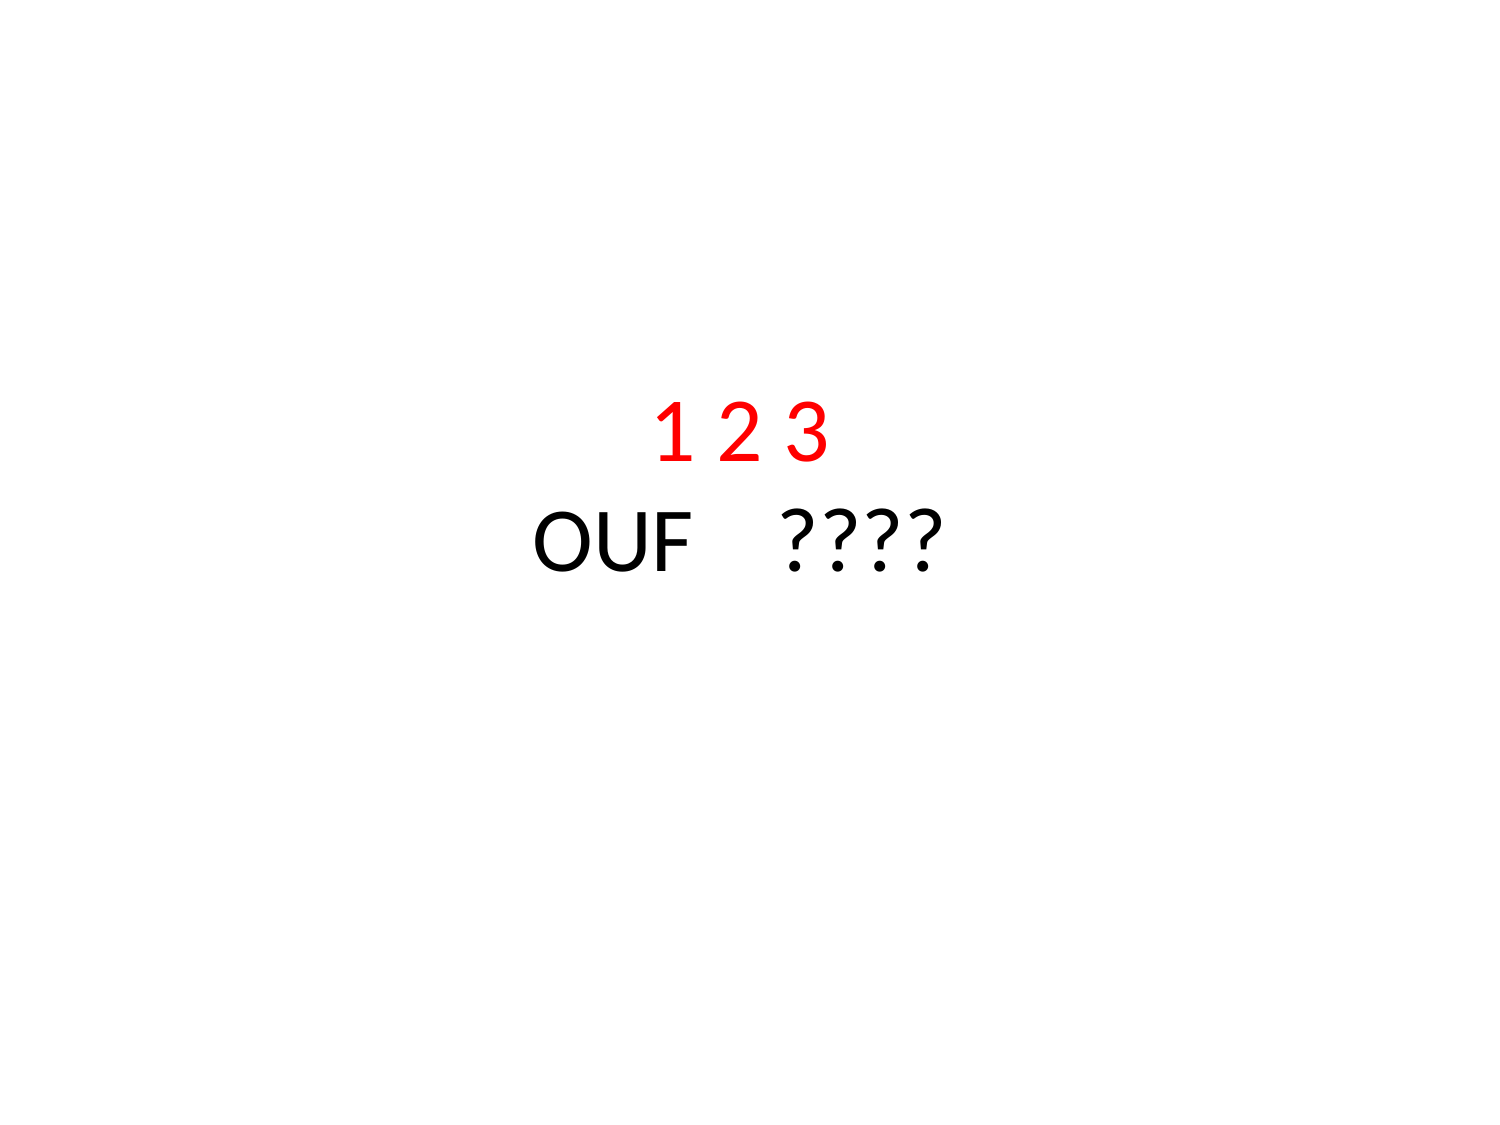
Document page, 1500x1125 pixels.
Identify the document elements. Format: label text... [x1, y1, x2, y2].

subtitle 1 2 3 OUF ???? [75, 44, 1425, 916]
